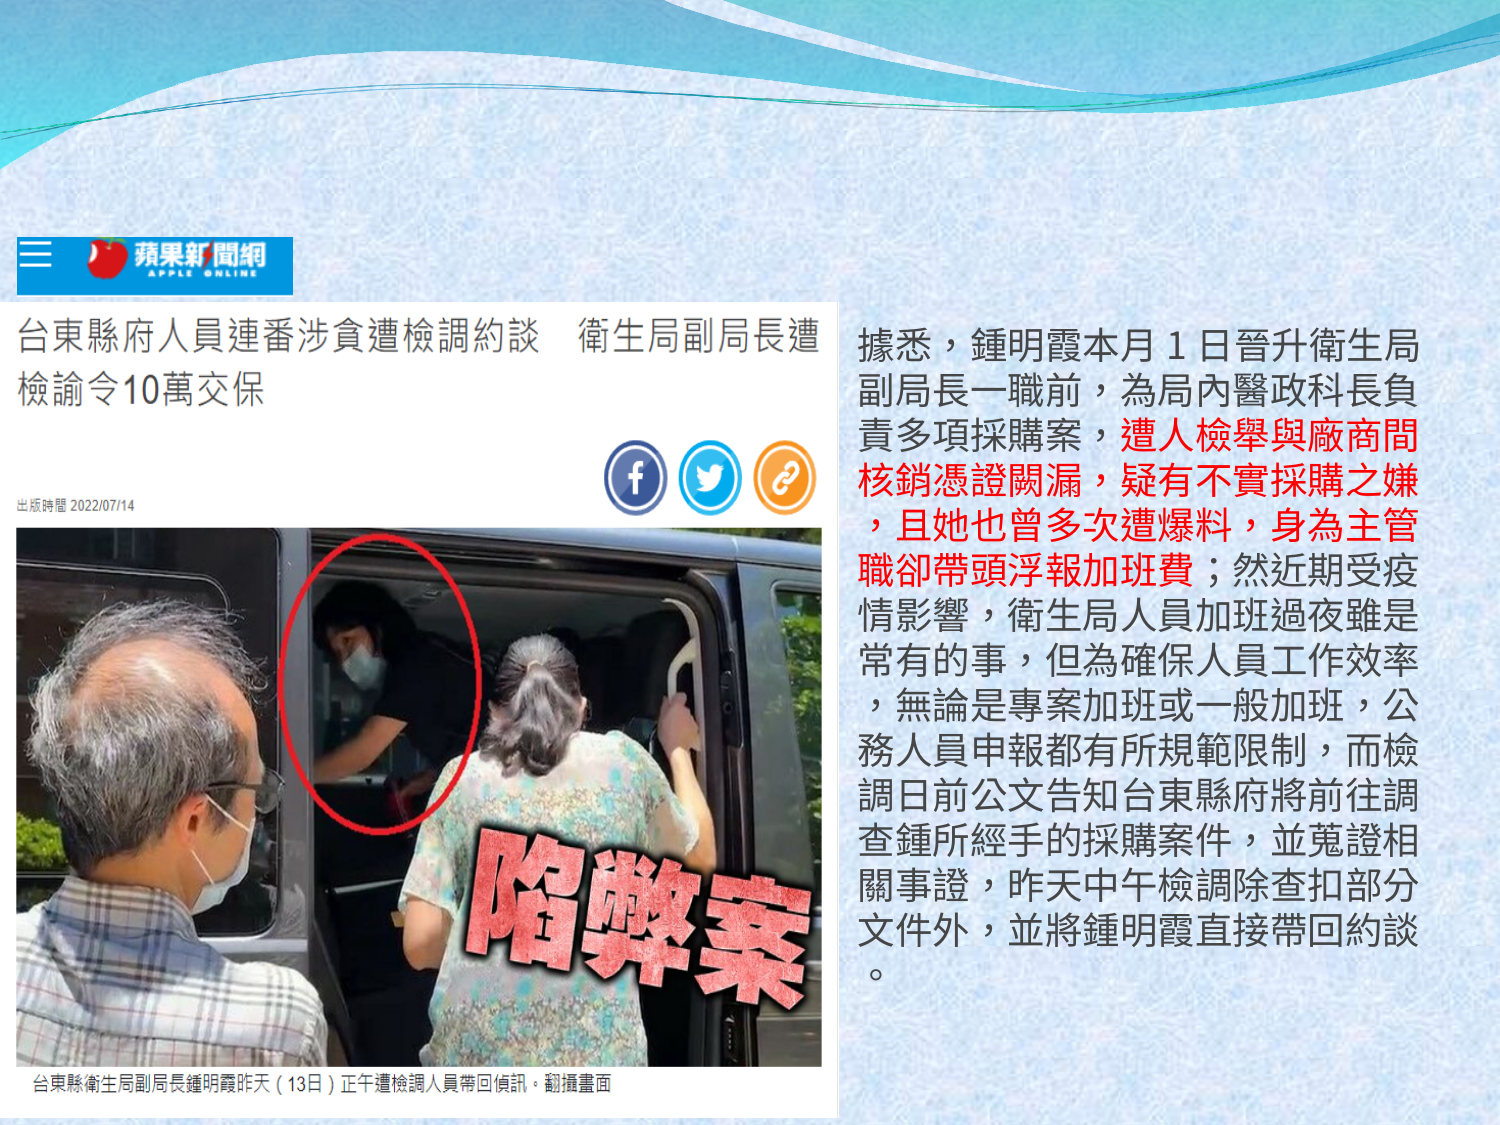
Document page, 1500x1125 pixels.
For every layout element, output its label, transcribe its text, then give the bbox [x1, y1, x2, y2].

text_box 據悉，鍾明霞本月1日晉升衛生局副局長一職前，為局內醫政科長負責多項採購案，遭人檢舉與廠商間核銷憑證闕漏，疑有不實採購之嫌，且她也曾多次遭爆料，身為主管職卻帶頭浮報加班費；然近期受疫情影響，衛生局人員加班過夜雖是常有的事，但為確保人員工作效率，無論是專案加班或一般加班，公務人員申報都有所規範限制，而檢調日前公文告知台東縣府將前往調查鍾所經手的採購案件，並蒐證相關事證，昨天中午檢調除查扣部分文件外，並將鍾明霞直接帶回約談。 [843, 314, 1470, 1005]
picture [0, 0, 1500, 1125]
